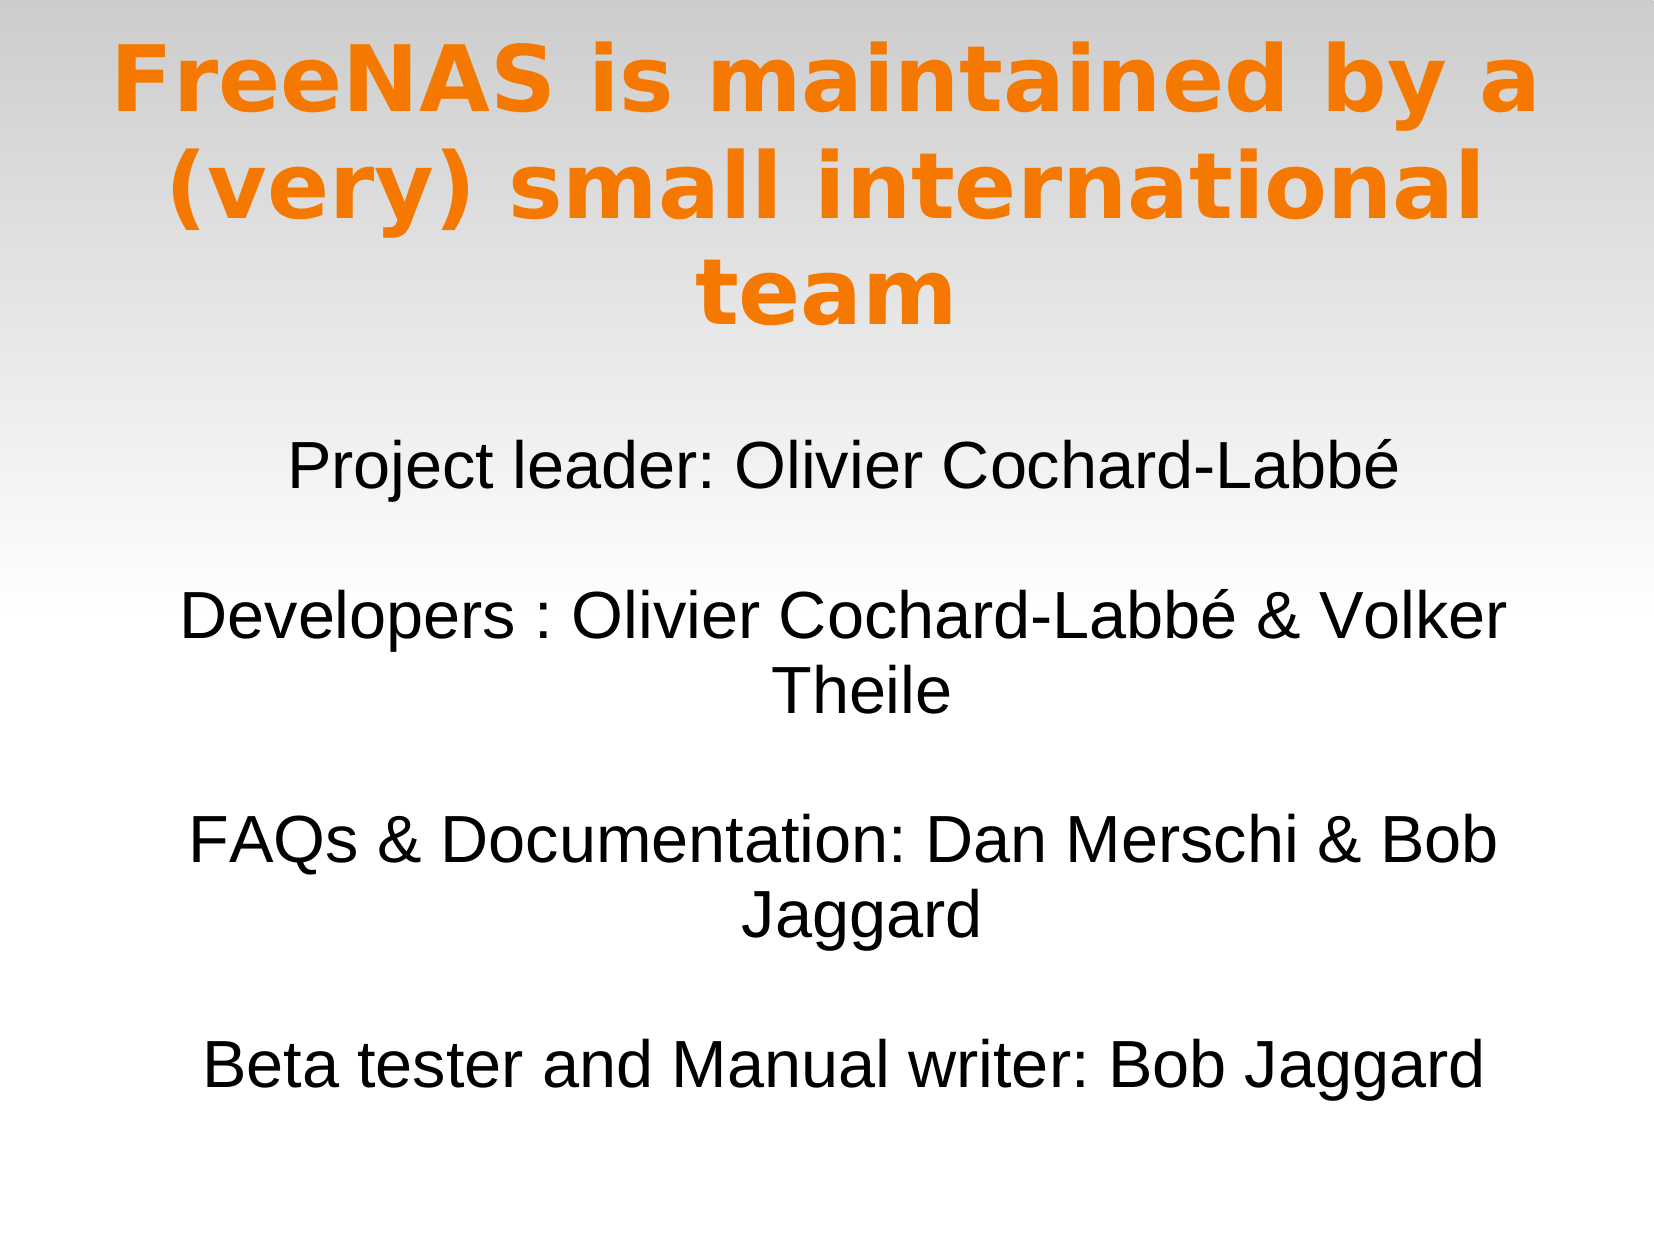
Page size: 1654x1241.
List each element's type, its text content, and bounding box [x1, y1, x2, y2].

subtitle Project leader: Olivier Cochard-Labbé Developers : Olivier Cochard-Labbé & Volker Theile FAQs & Documentation: Dan Merschi & Bob Jaggard Beta tester and Manual writer: Bob Jaggard [82, 391, 1571, 1139]
title FreeNAS is maintained by a (very) small international team [82, 25, 1571, 347]
